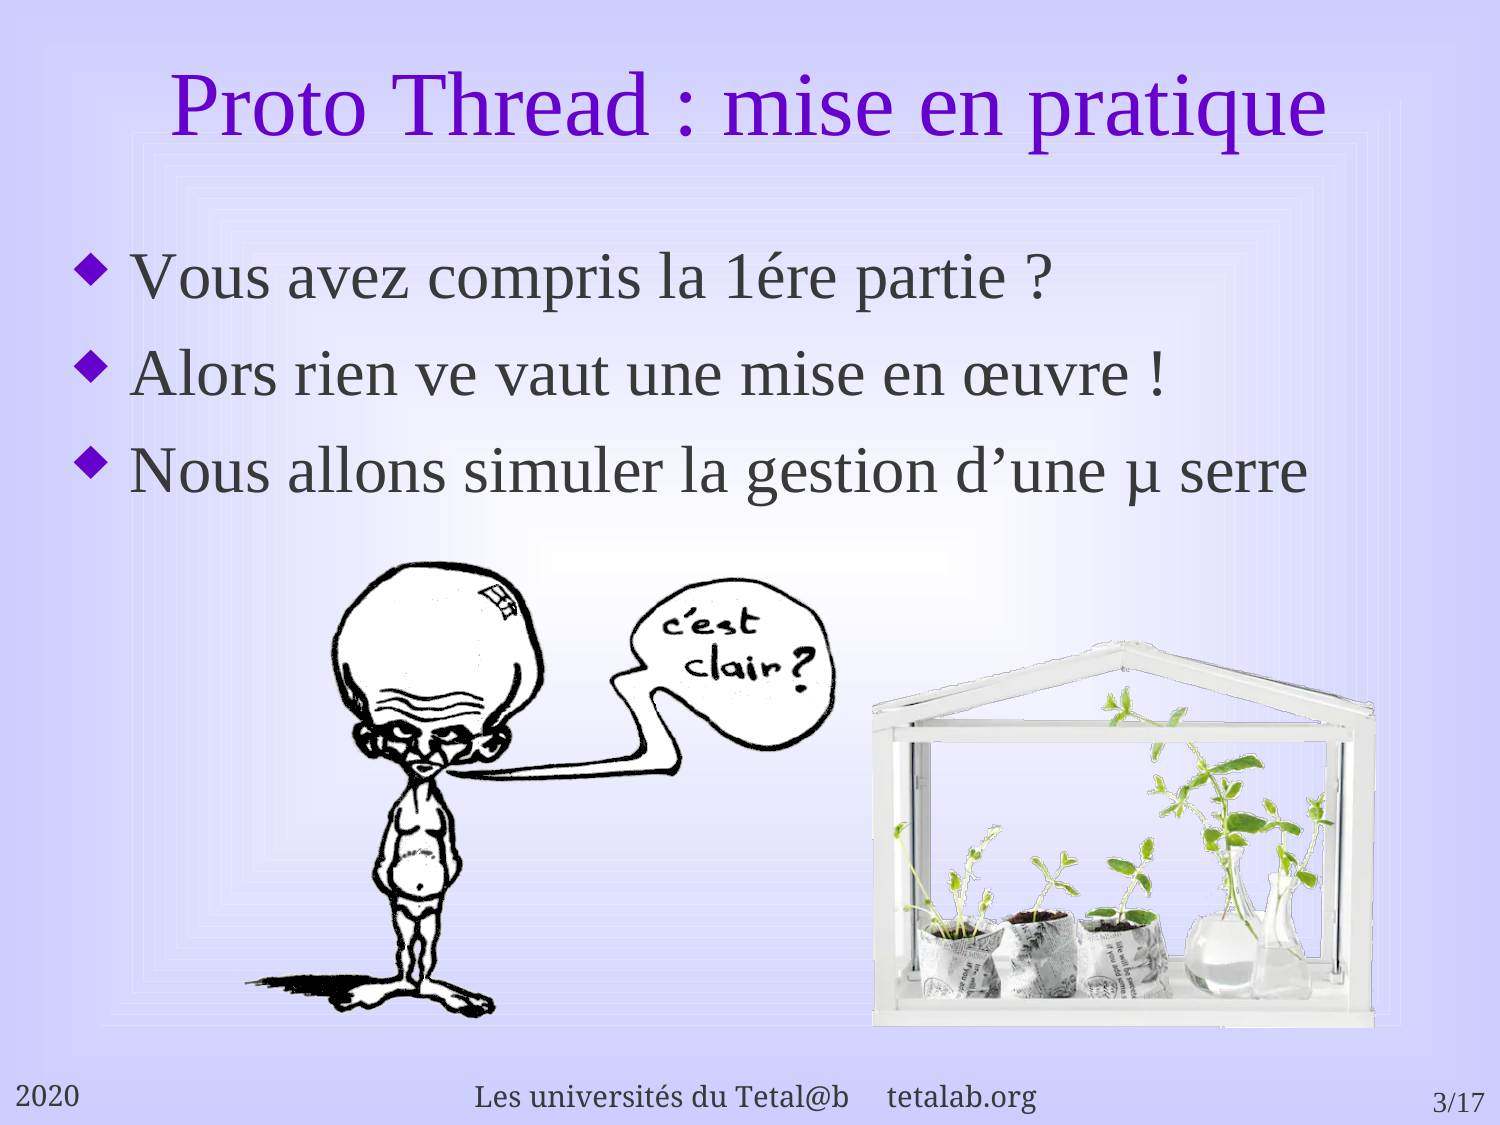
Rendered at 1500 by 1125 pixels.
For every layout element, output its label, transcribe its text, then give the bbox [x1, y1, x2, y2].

picture [236, 556, 841, 1024]
list Vous avez compris la 1ére partie ? Alors rien ve vaut une mise en œuvre ! Nous allons simuler la gestion d’une µ serre [59, 224, 1441, 532]
picture [872, 640, 1376, 1028]
title Proto Thread : mise en pratique [0, 0, 1500, 198]
